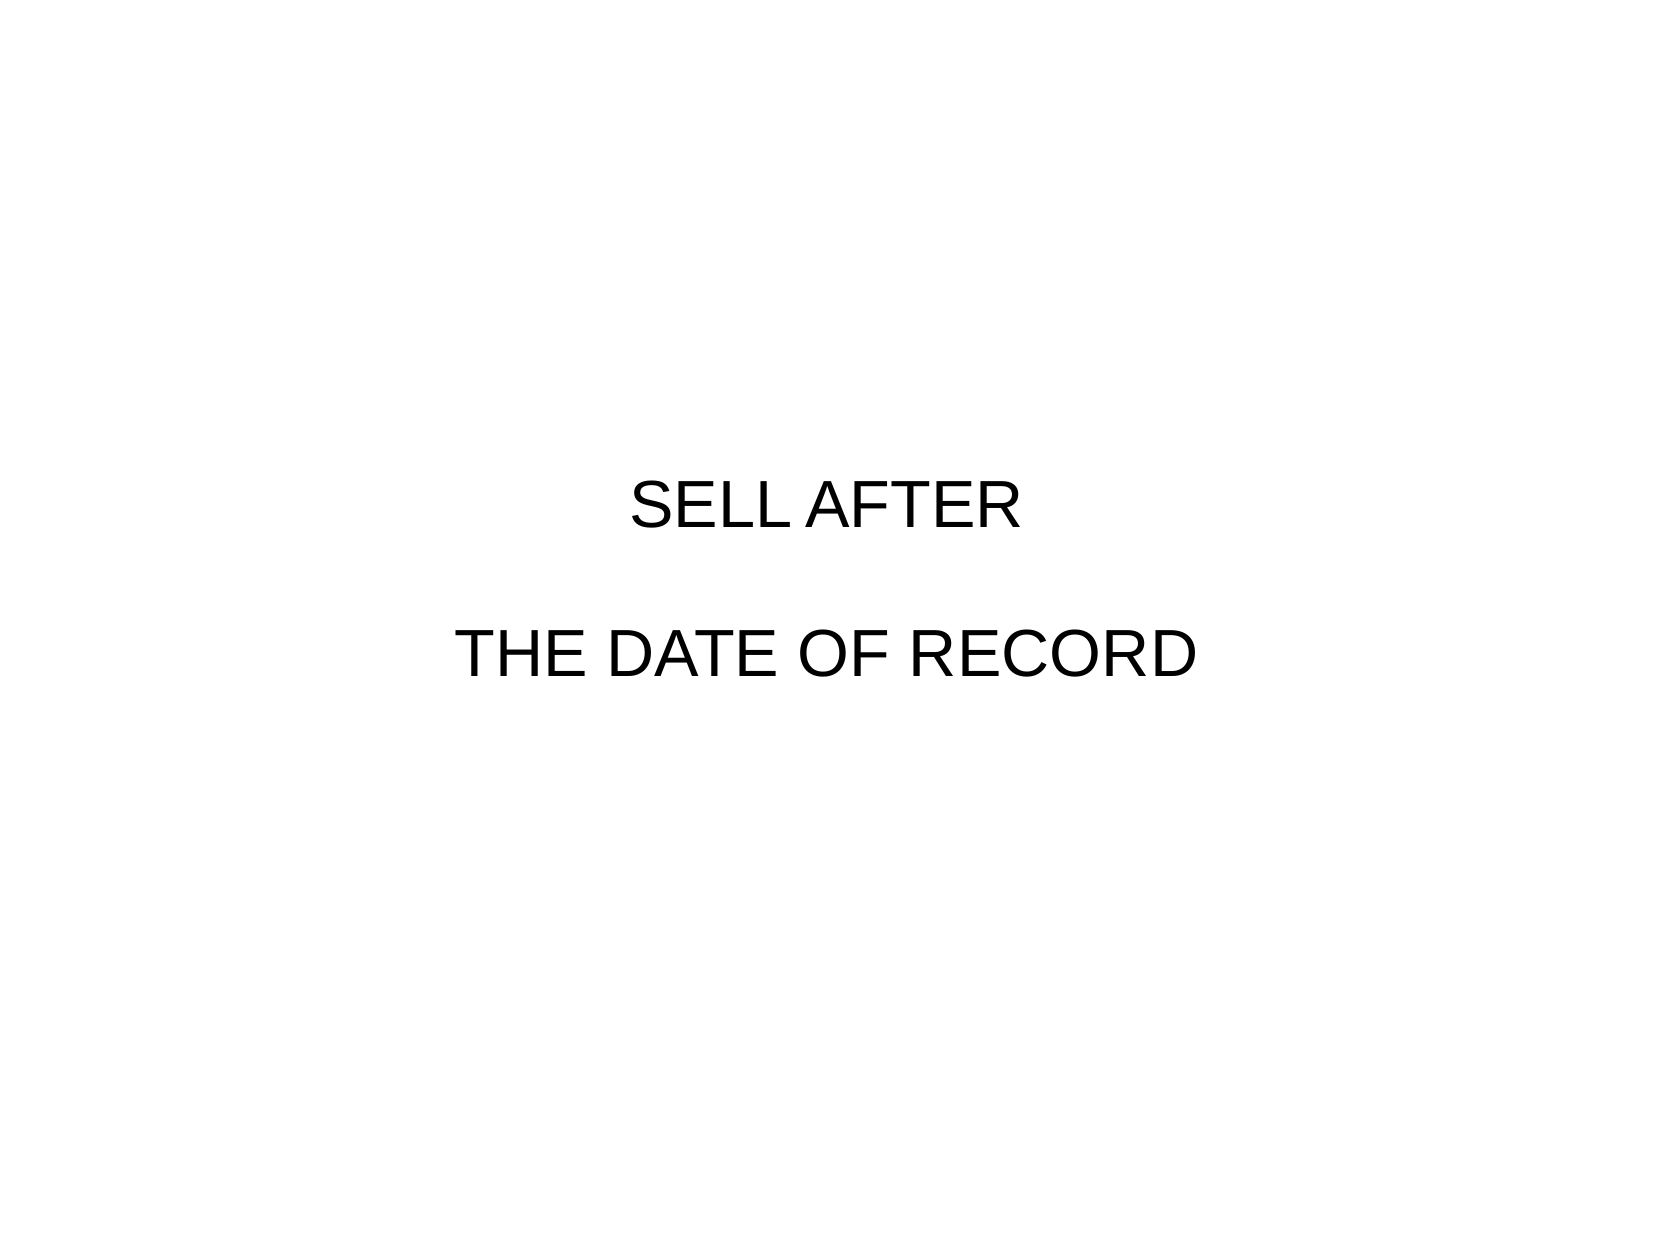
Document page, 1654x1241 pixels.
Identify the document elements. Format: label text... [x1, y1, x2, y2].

subtitle SELL AFTER THE DATE OF RECORD [82, 49, 1571, 1109]
